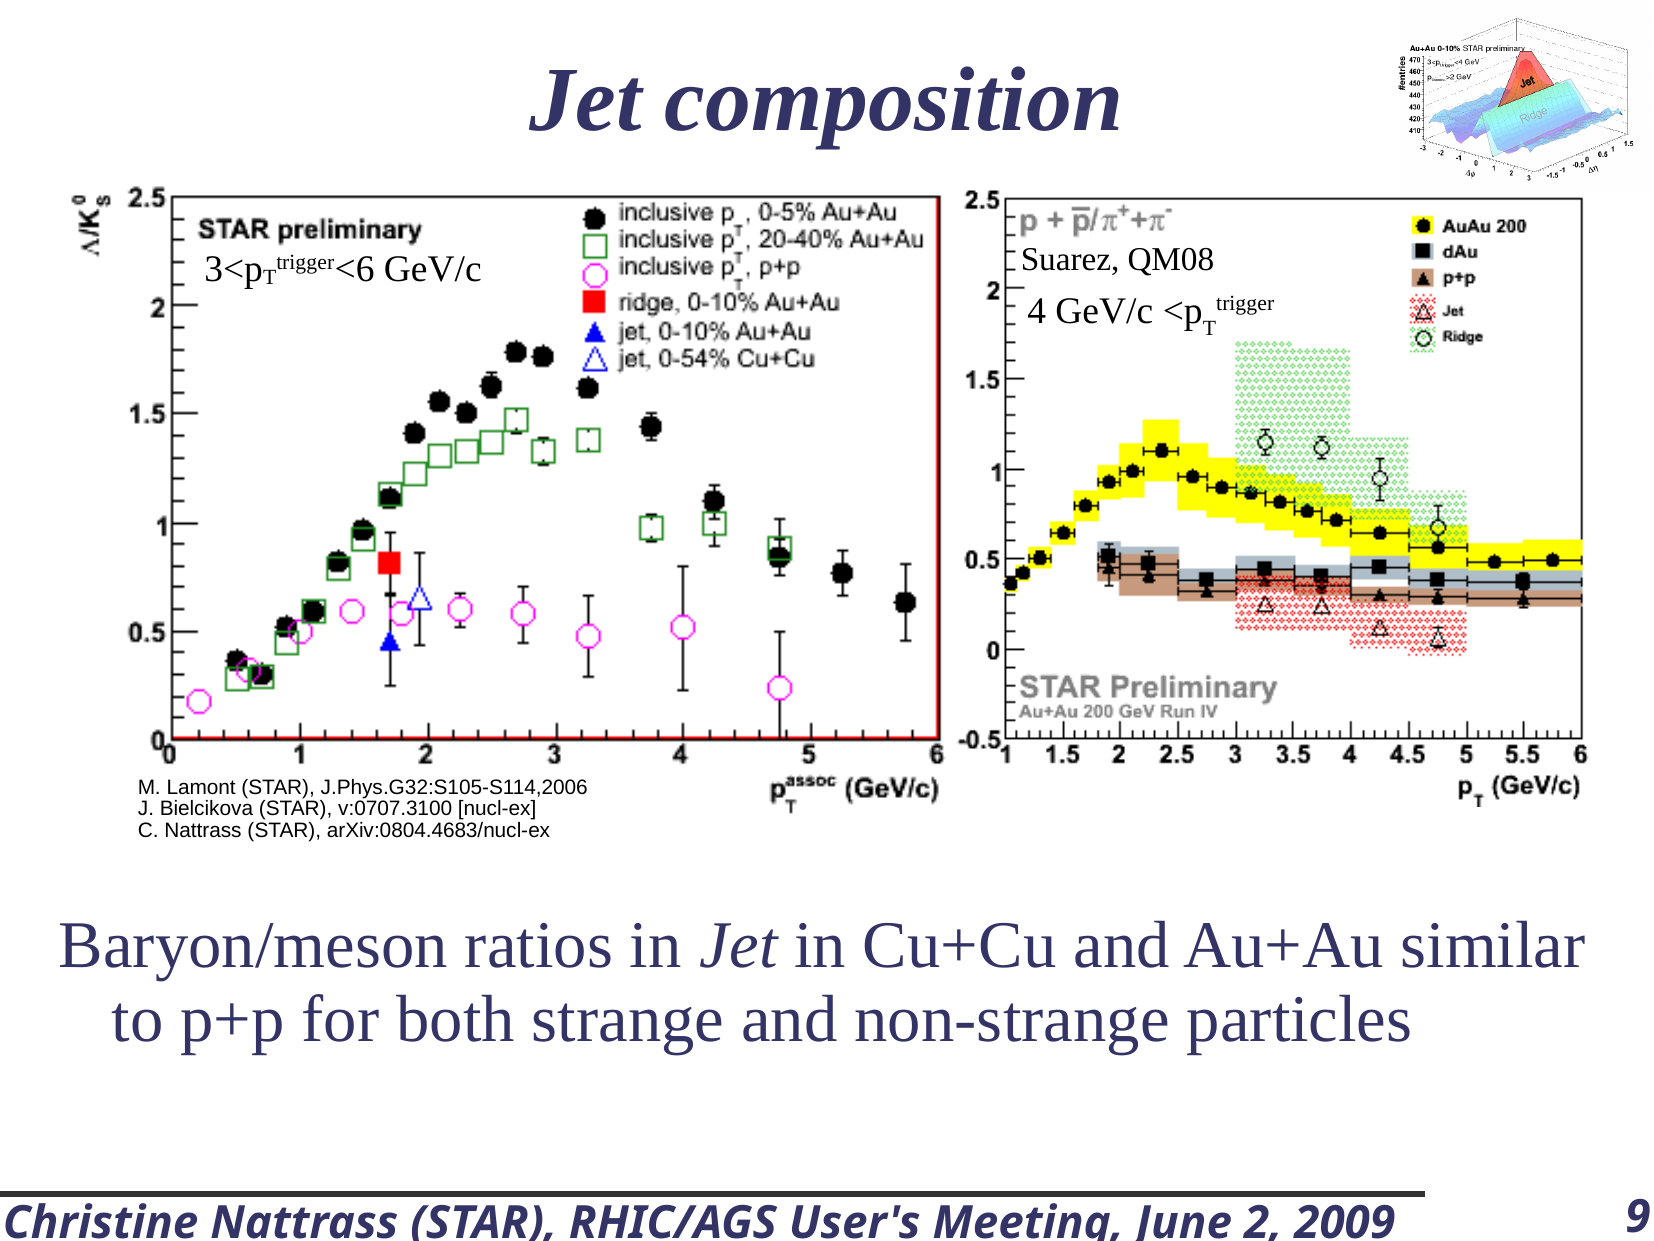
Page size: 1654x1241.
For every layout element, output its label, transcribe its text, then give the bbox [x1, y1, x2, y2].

text_box 3<pTtrigger<6 GeV/c [189, 240, 528, 312]
picture [68, 0, 1654, 816]
text_box 4 GeV/c <pTtrigger [1012, 282, 1351, 348]
title Jet composition [82, 0, 1571, 204]
text_box M. Lamont (STAR), J.Phys.G32:S105-S114,2006 J. Bielcikova (STAR), v:0707.3100 [nucl-ex] C. Nattrass (STAR), arXiv:0804.4683/nucl-ex [123, 769, 724, 820]
list Baryon/meson ratios in Jet in Cu+Cu and Au+Au similar to p+p for both strange and non-strange particles [41, 907, 1654, 1060]
text_box Suarez, QM08 [1006, 232, 1307, 285]
